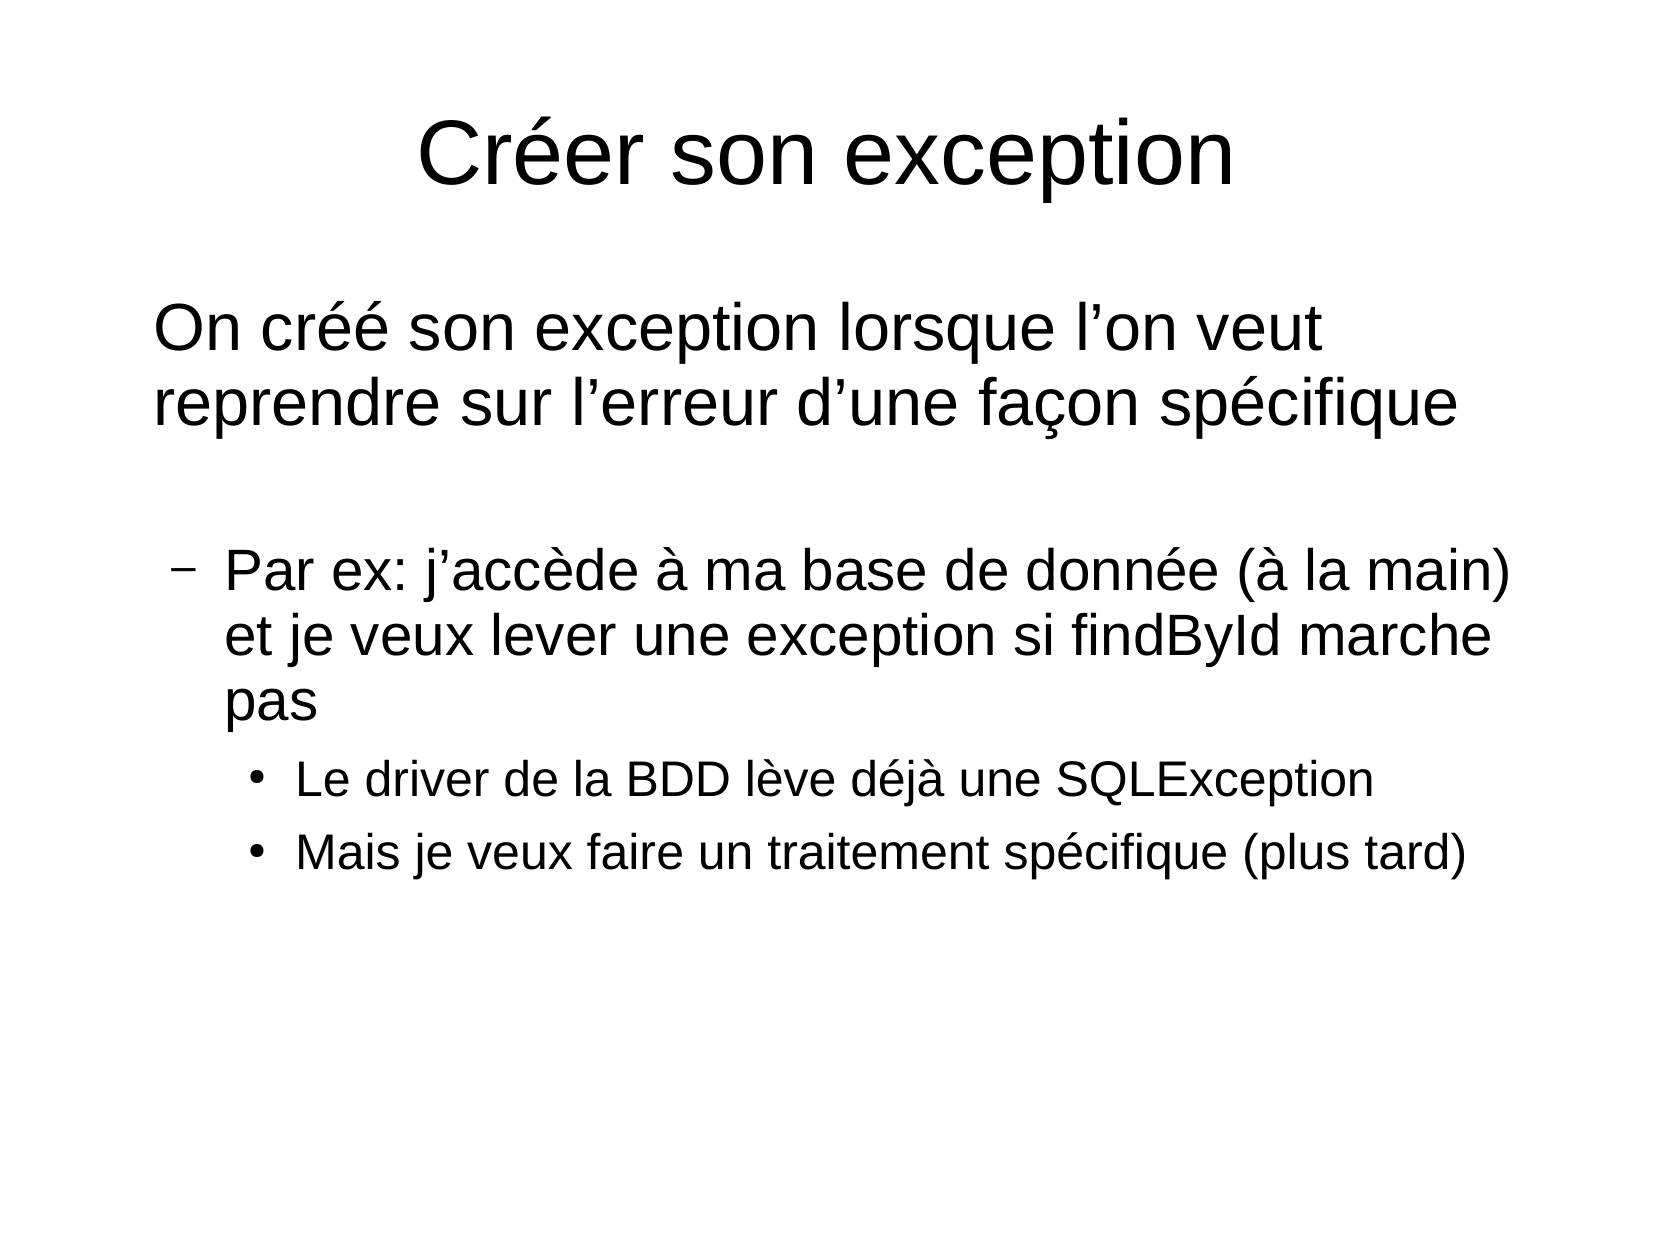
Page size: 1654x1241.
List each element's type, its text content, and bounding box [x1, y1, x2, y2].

list On créé son exception lorsque l’on veut reprendre sur l’erreur d’une façon spécifique Par ex: j’accède à ma base de donnée (à la main) et je veux lever une exception si findById marche pas Le driver de la BDD lève déjà une SQLException Mais je veux faire un traitement spécifique (plus tard) [82, 290, 1571, 1010]
title Créer son exception [82, 49, 1571, 257]
